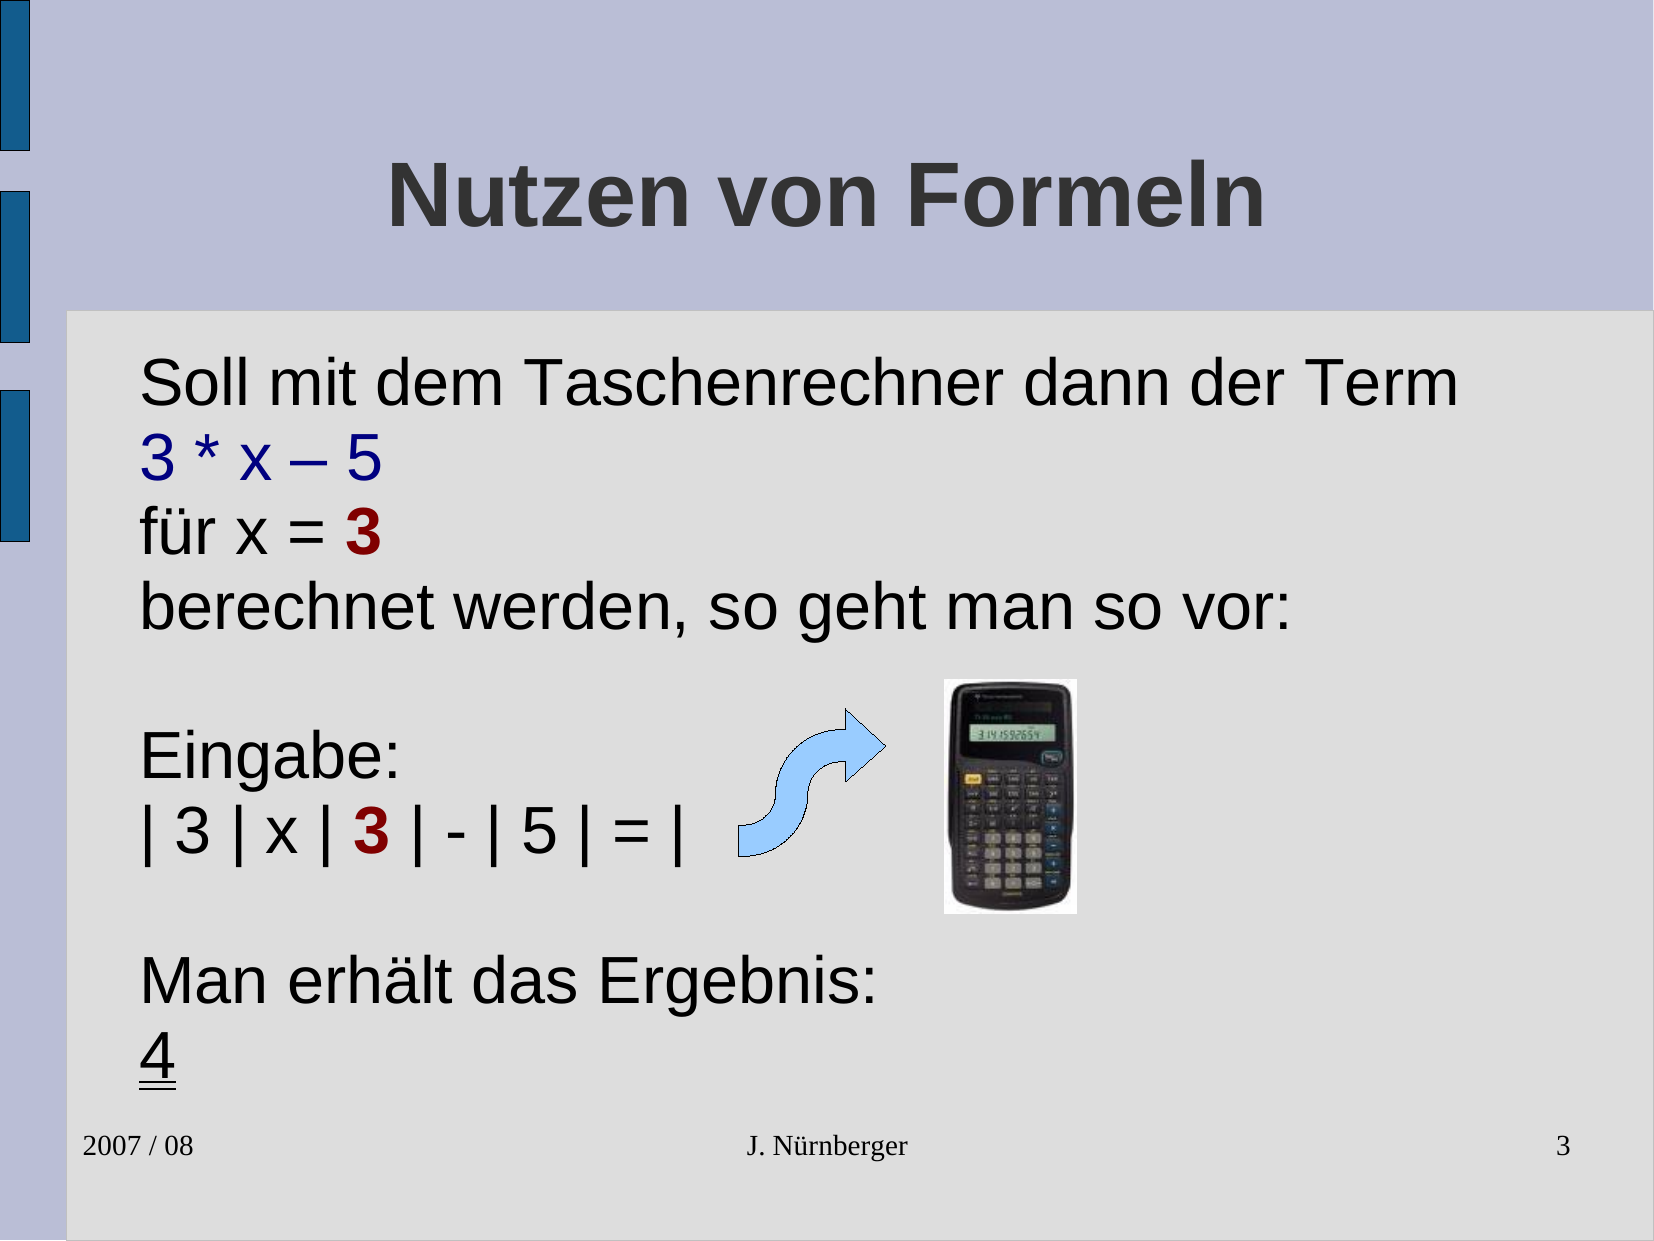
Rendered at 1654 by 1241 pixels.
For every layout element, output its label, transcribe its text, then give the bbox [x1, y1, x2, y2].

title Nutzen von Formeln [121, 91, 1534, 299]
list Soll mit dem Taschenrechner dann der Term 3 * x – 5 für x = 3 berechnet werden, so geht man so vor: Eingabe: | 3 | x | 3 | - | 5 | = | Man erhält das Ergebnis: 4 [121, 344, 1534, 1127]
picture [944, 679, 1077, 914]
text_box [738, 708, 886, 857]
